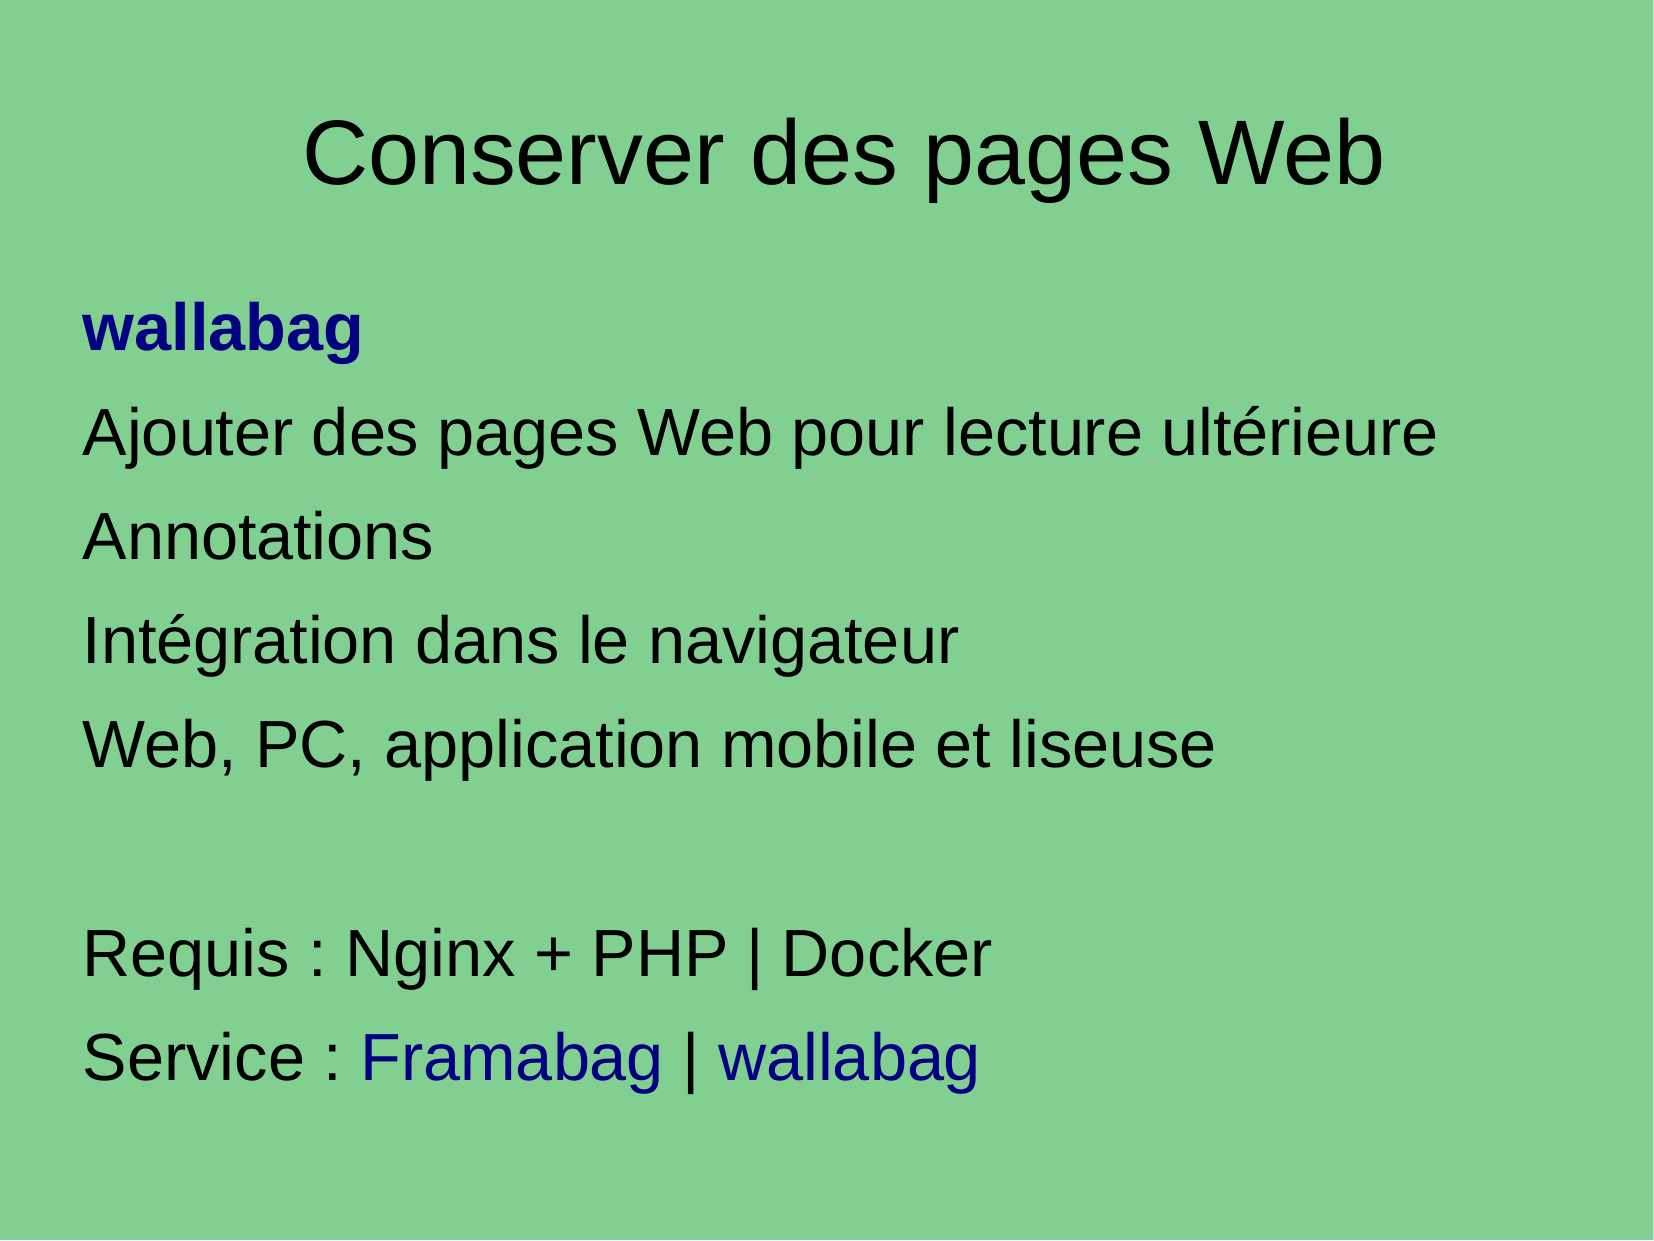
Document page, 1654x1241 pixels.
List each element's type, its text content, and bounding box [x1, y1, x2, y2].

list wallabag Ajouter des pages Web pour lecture ultérieure Annotations Intégration dans le navigateur Web, PC, application mobile et liseuse Requis : Nginx + PHP | Docker Service : Framabag | wallabag [82, 290, 1571, 1186]
title Conserver des pages Web [82, 49, 1571, 257]
